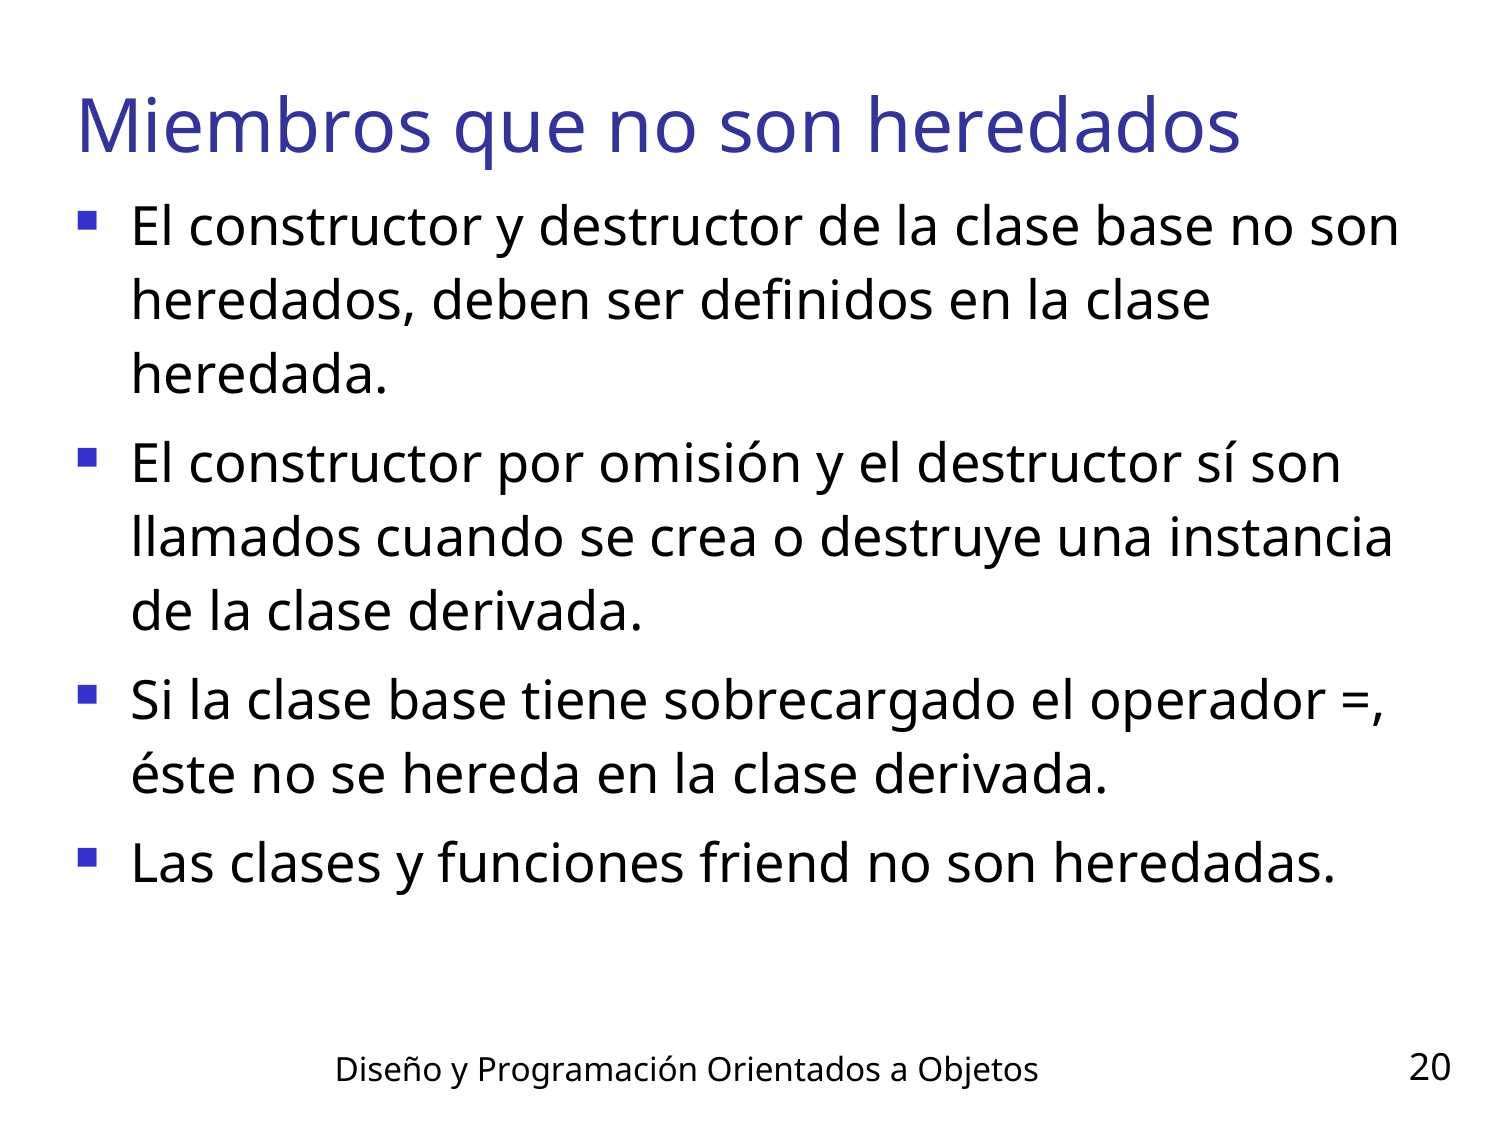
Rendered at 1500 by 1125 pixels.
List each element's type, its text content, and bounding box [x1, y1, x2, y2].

title Miembros que no son heredados [75, 45, 1466, 193]
list El constructor y destructor de la clase base no son heredados, deben ser definidos en la clase heredada. El constructor por omisión y el destructor sí son llamados cuando se crea o destruye una instancia de la clase derivada. Si la clase base tiene sobrecargado el operador =, éste no se hereda en la clase derivada. Las clases y funciones friend no son heredadas. [75, 187, 1462, 1036]
